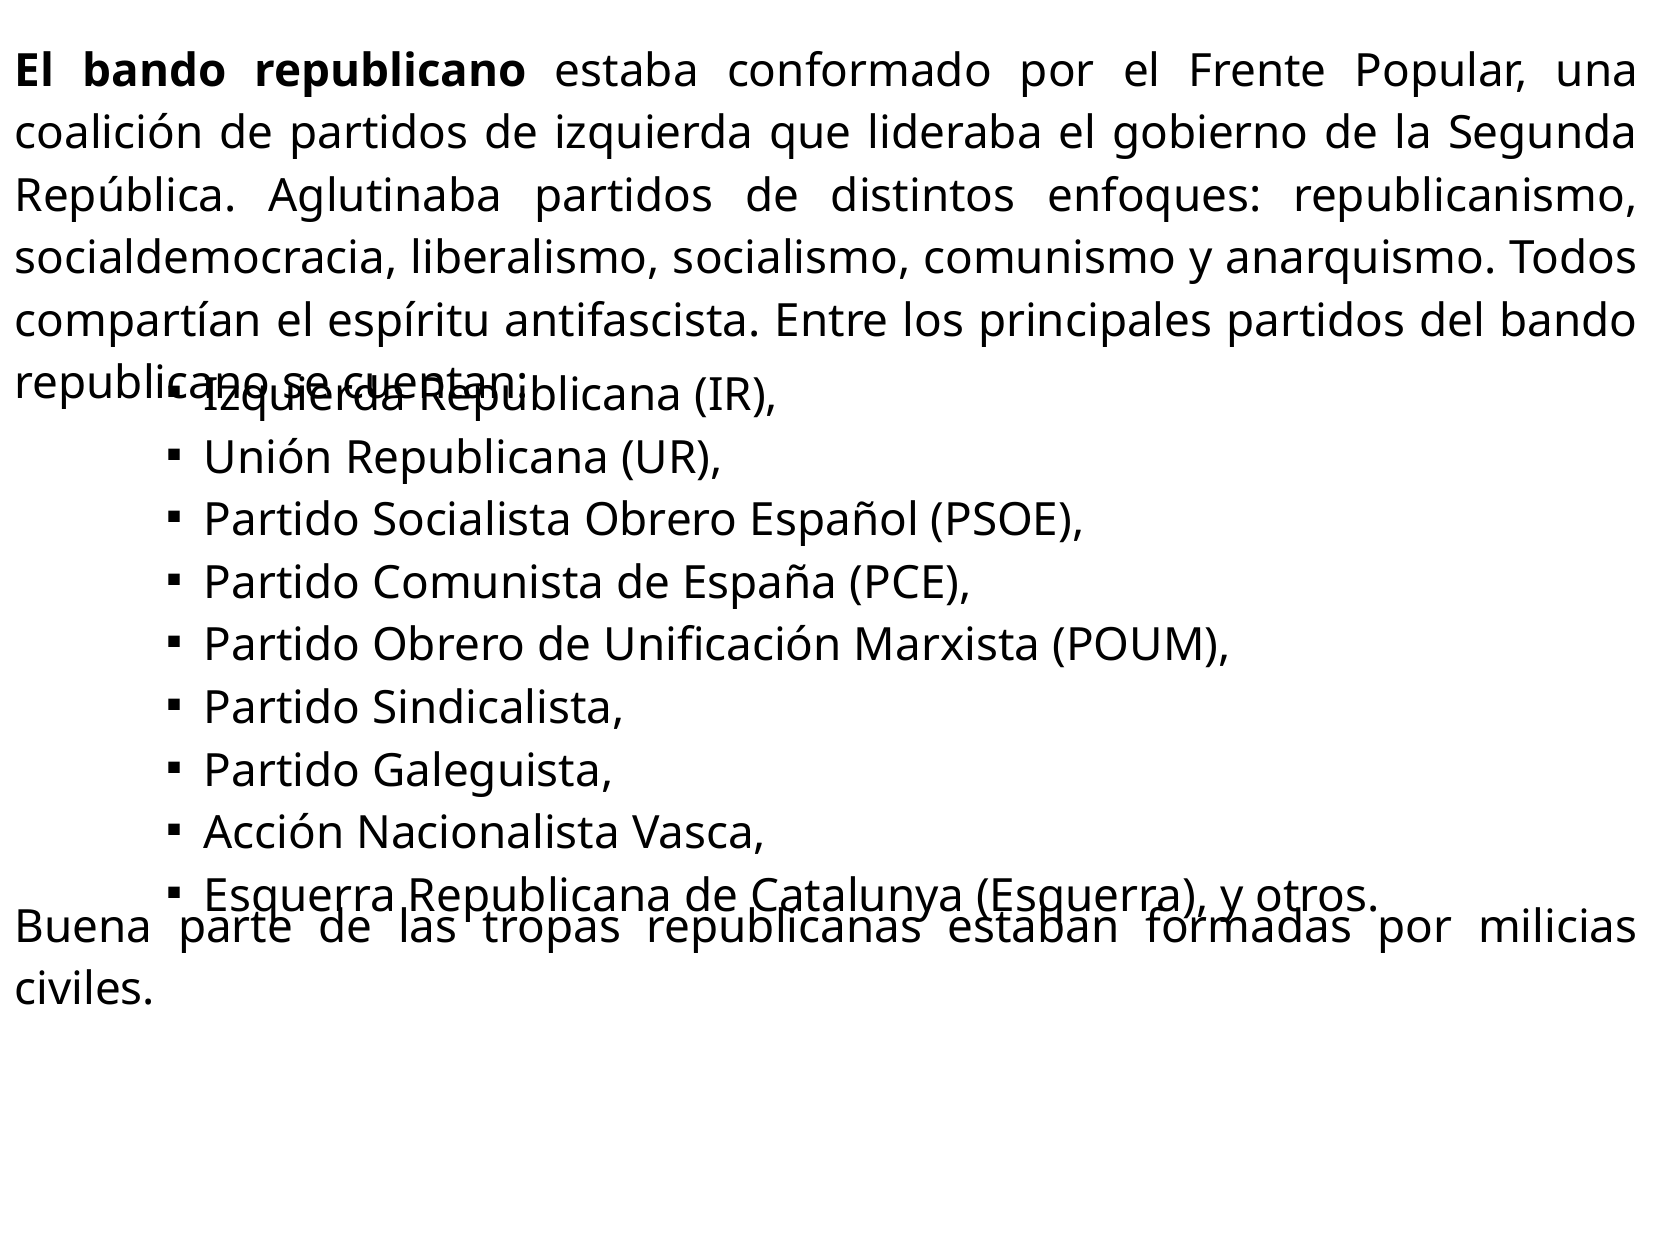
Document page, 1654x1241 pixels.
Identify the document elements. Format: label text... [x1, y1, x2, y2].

text_box Izquierda Republicana (IR), Unión Republicana (UR), Partido Socialista Obrero Español (PSOE), Partido Comunista de España (PCE), Partido Obrero de Unificación Marxista (POUM), Partido Sindicalista, Partido Galeguista, Acción Nacionalista Vasca, Esquerra Republicana de Catalunya (Esquerra), y otros. [11, 354, 1577, 833]
text_box Buena parte de las tropas republicanas estaban formadas por milicias civiles. [0, 885, 1654, 953]
text_box El bando republicano estaba conformado por el Frente Popular, una coalición de partidos de izquierda que lideraba el gobierno de la Segunda República. Aglutinaba partidos de distintos enfoques: republicanismo, socialdemocracia, liberalismo, socialismo, comunismo y anarquismo. Todos compartían el espíritu antifascista. Entre los principales partidos del bando republicano se cuentan: [0, 29, 1654, 303]
